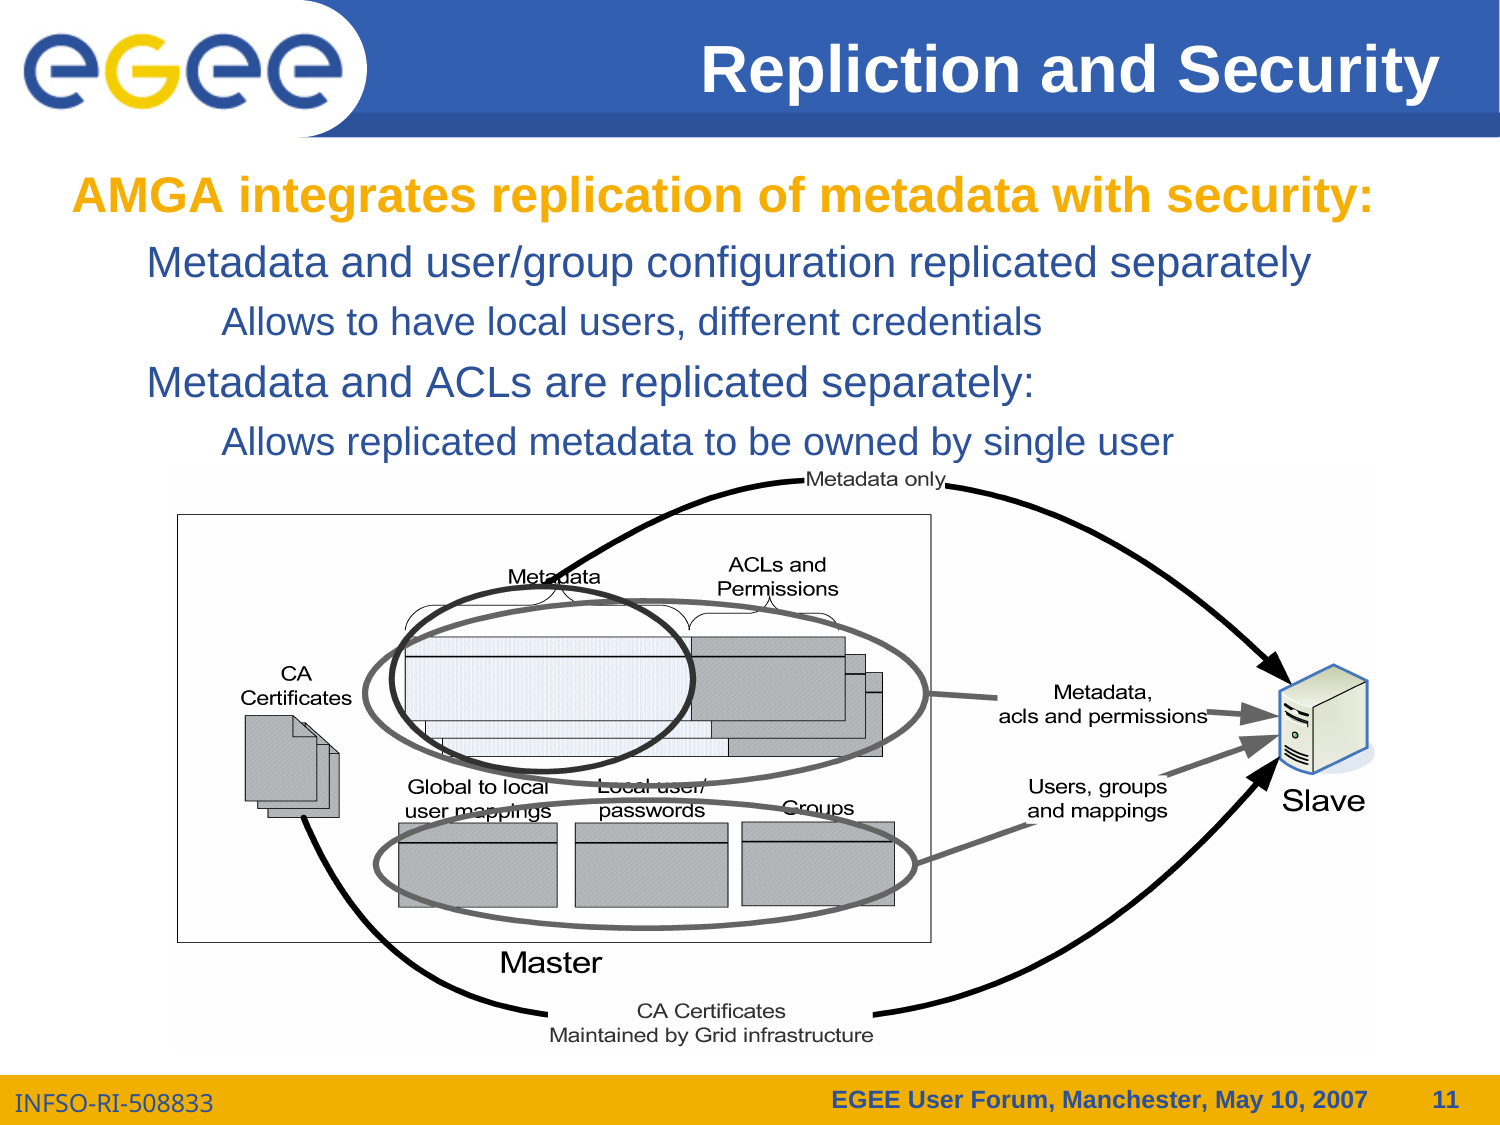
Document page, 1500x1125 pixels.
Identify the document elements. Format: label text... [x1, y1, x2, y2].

title Repliction and Security [369, 10, 1475, 124]
list AMGA integrates replication of metadata with security: Metadata and user/group configuration replicated separately Allows to have local users, different credentials Metadata and ACLs are replicated separately: Allows replicated metadata to be owned by single user [56, 159, 1466, 1051]
picture [174, 463, 1377, 1051]
picture [18, 30, 349, 112]
